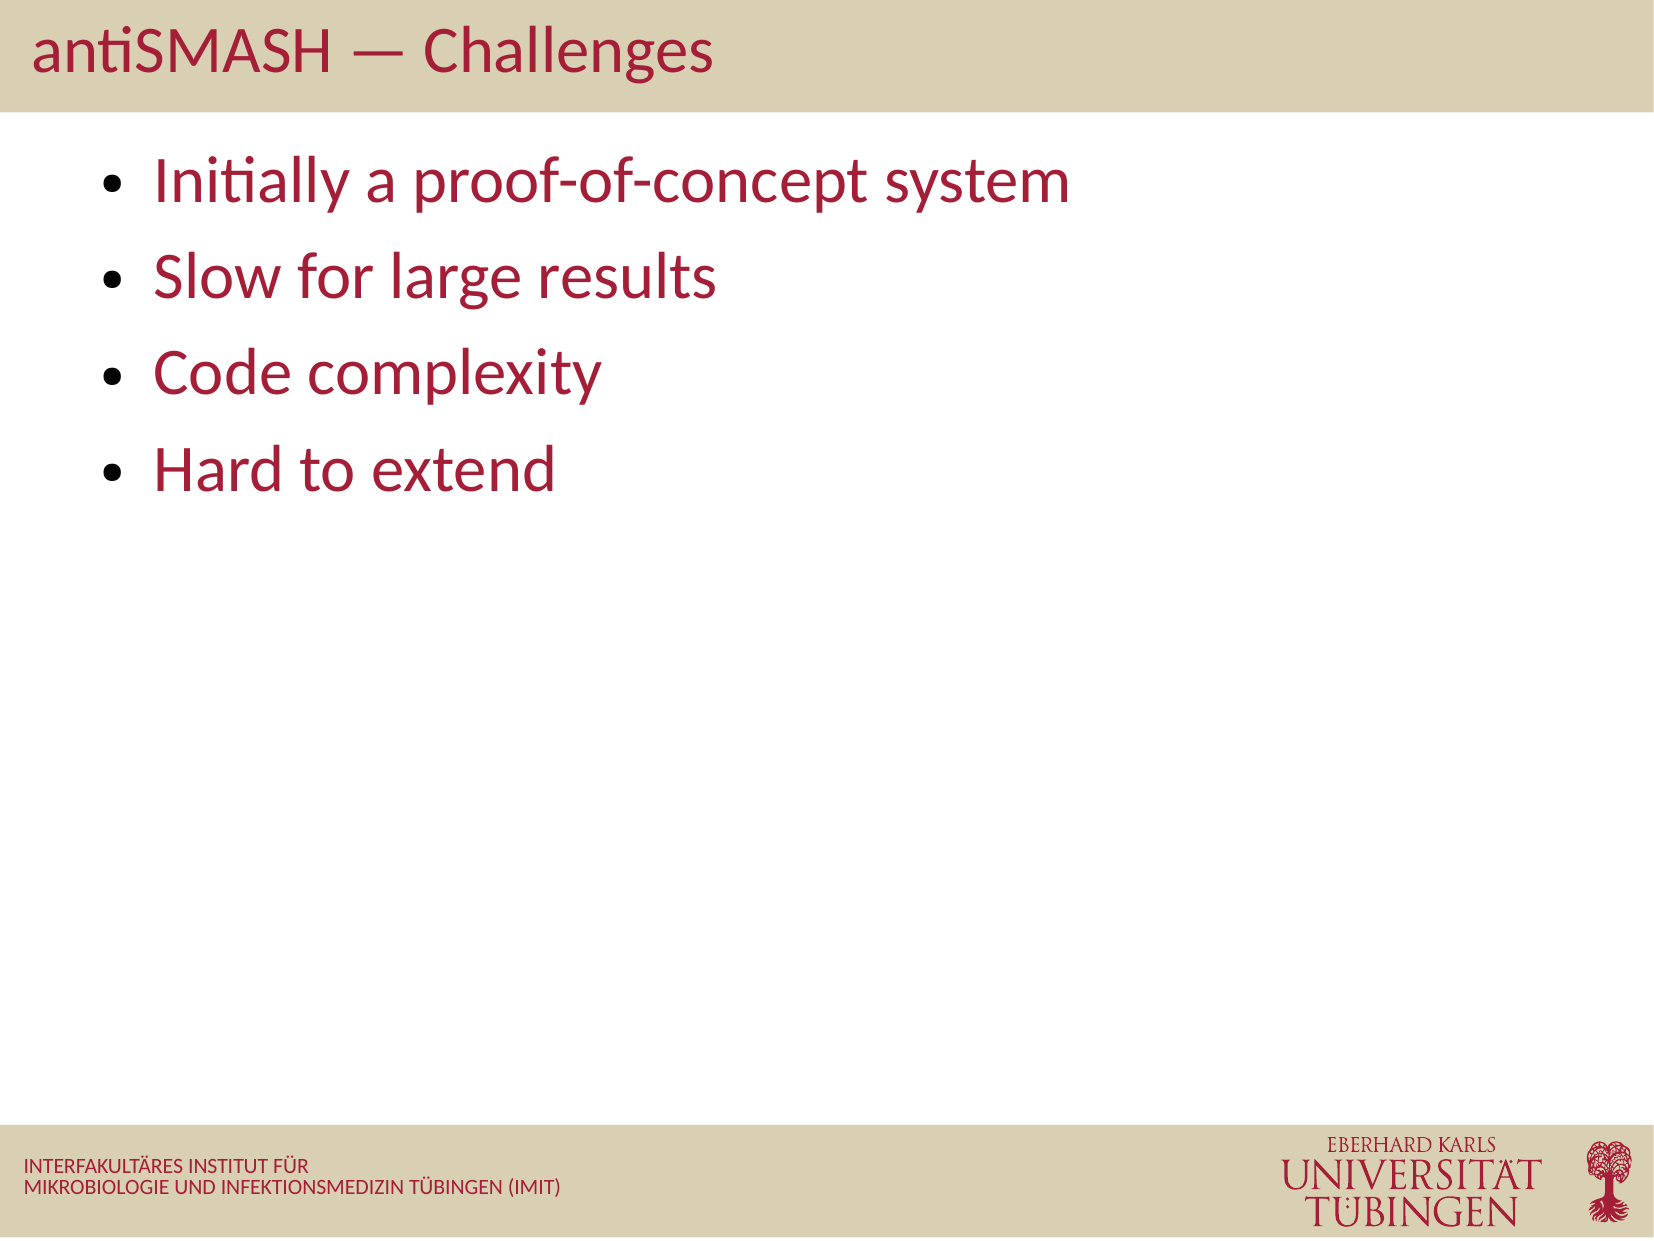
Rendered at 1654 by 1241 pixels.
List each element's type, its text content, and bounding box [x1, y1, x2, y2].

list Initially a proof-of-concept system Slow for large results Code complexity Hard to extend [82, 152, 1571, 872]
title antiSMASH — Challenges [31, 0, 1374, 113]
